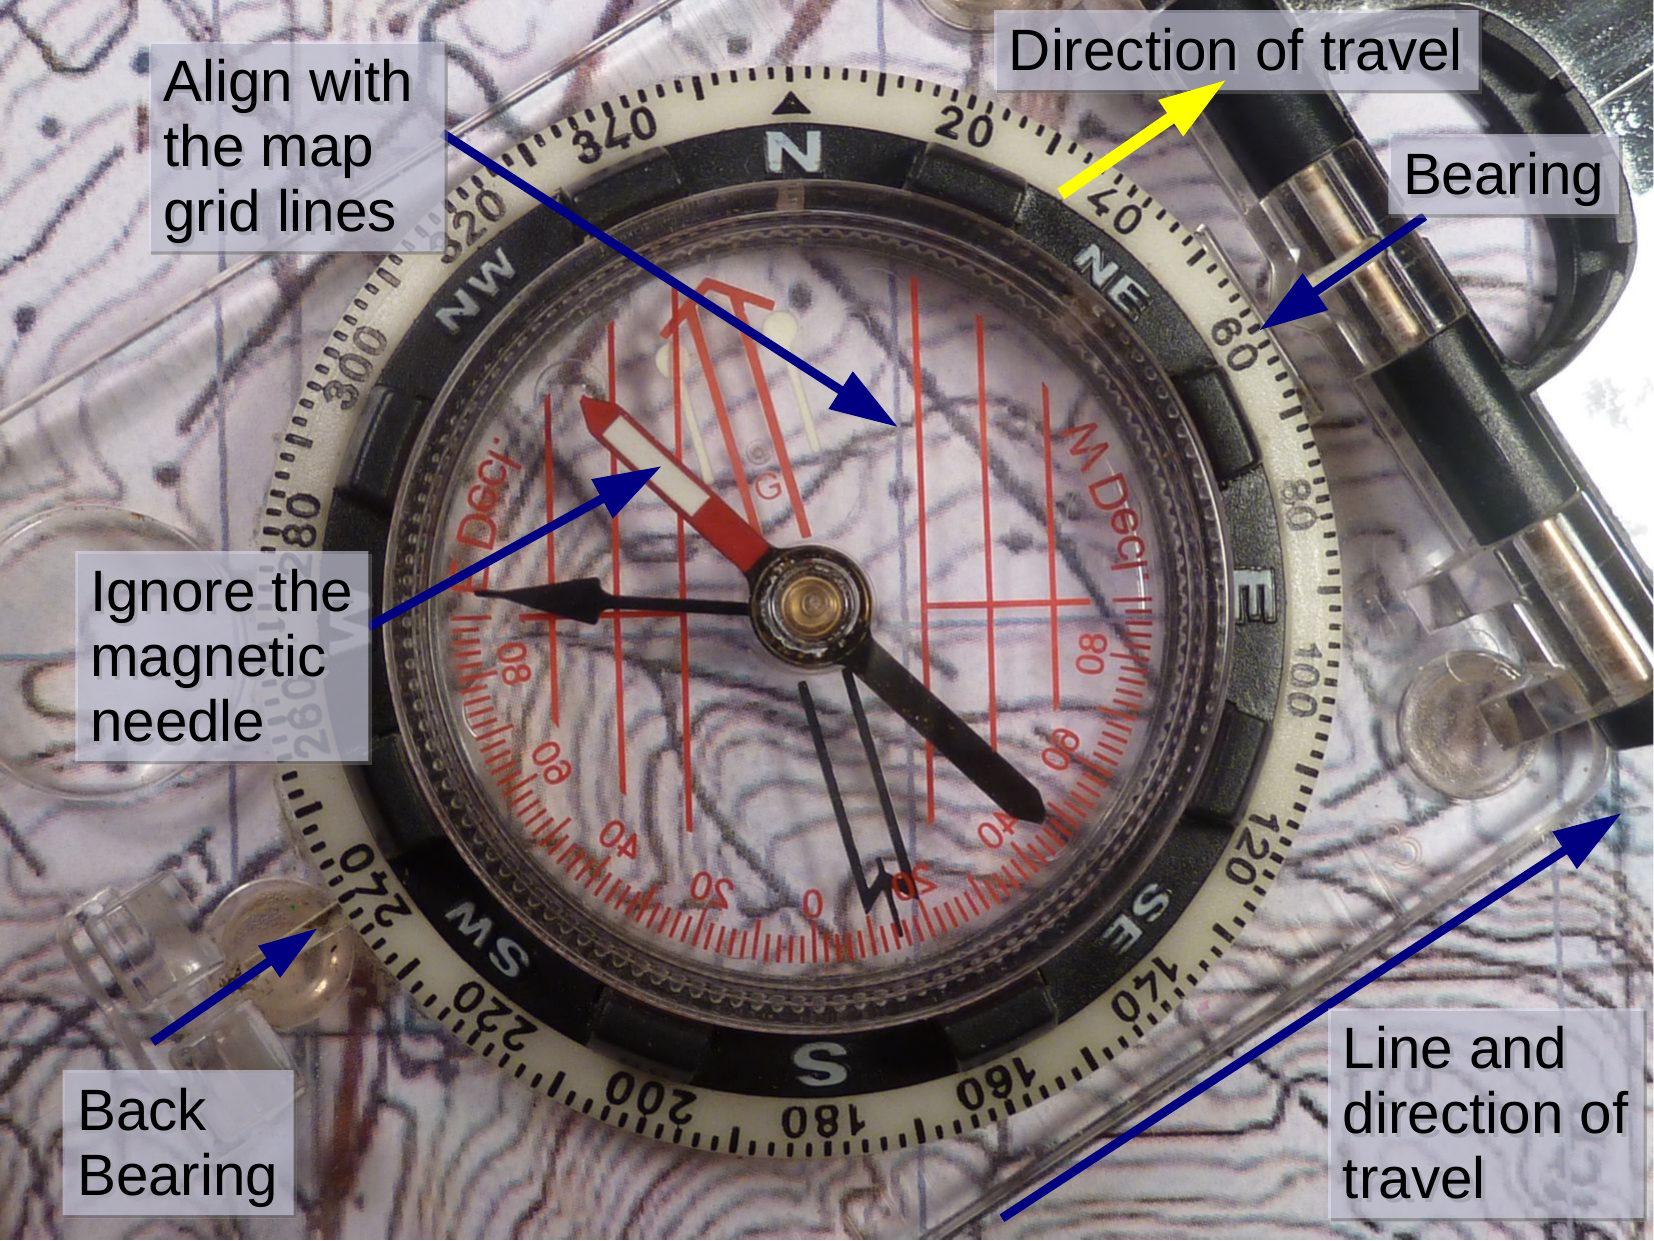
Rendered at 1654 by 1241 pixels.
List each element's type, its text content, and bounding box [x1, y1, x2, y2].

picture [0, 0, 1654, 1241]
text_box Direction of travel [994, 10, 1479, 91]
text_box Line and direction of travel [1328, 1008, 1644, 1219]
text_box Bearing [1388, 134, 1620, 215]
text_box Align with the map grid lines [148, 41, 445, 252]
text_box Back Bearing [62, 1070, 294, 1216]
text_box Ignore the magnetic needle [75, 551, 369, 762]
